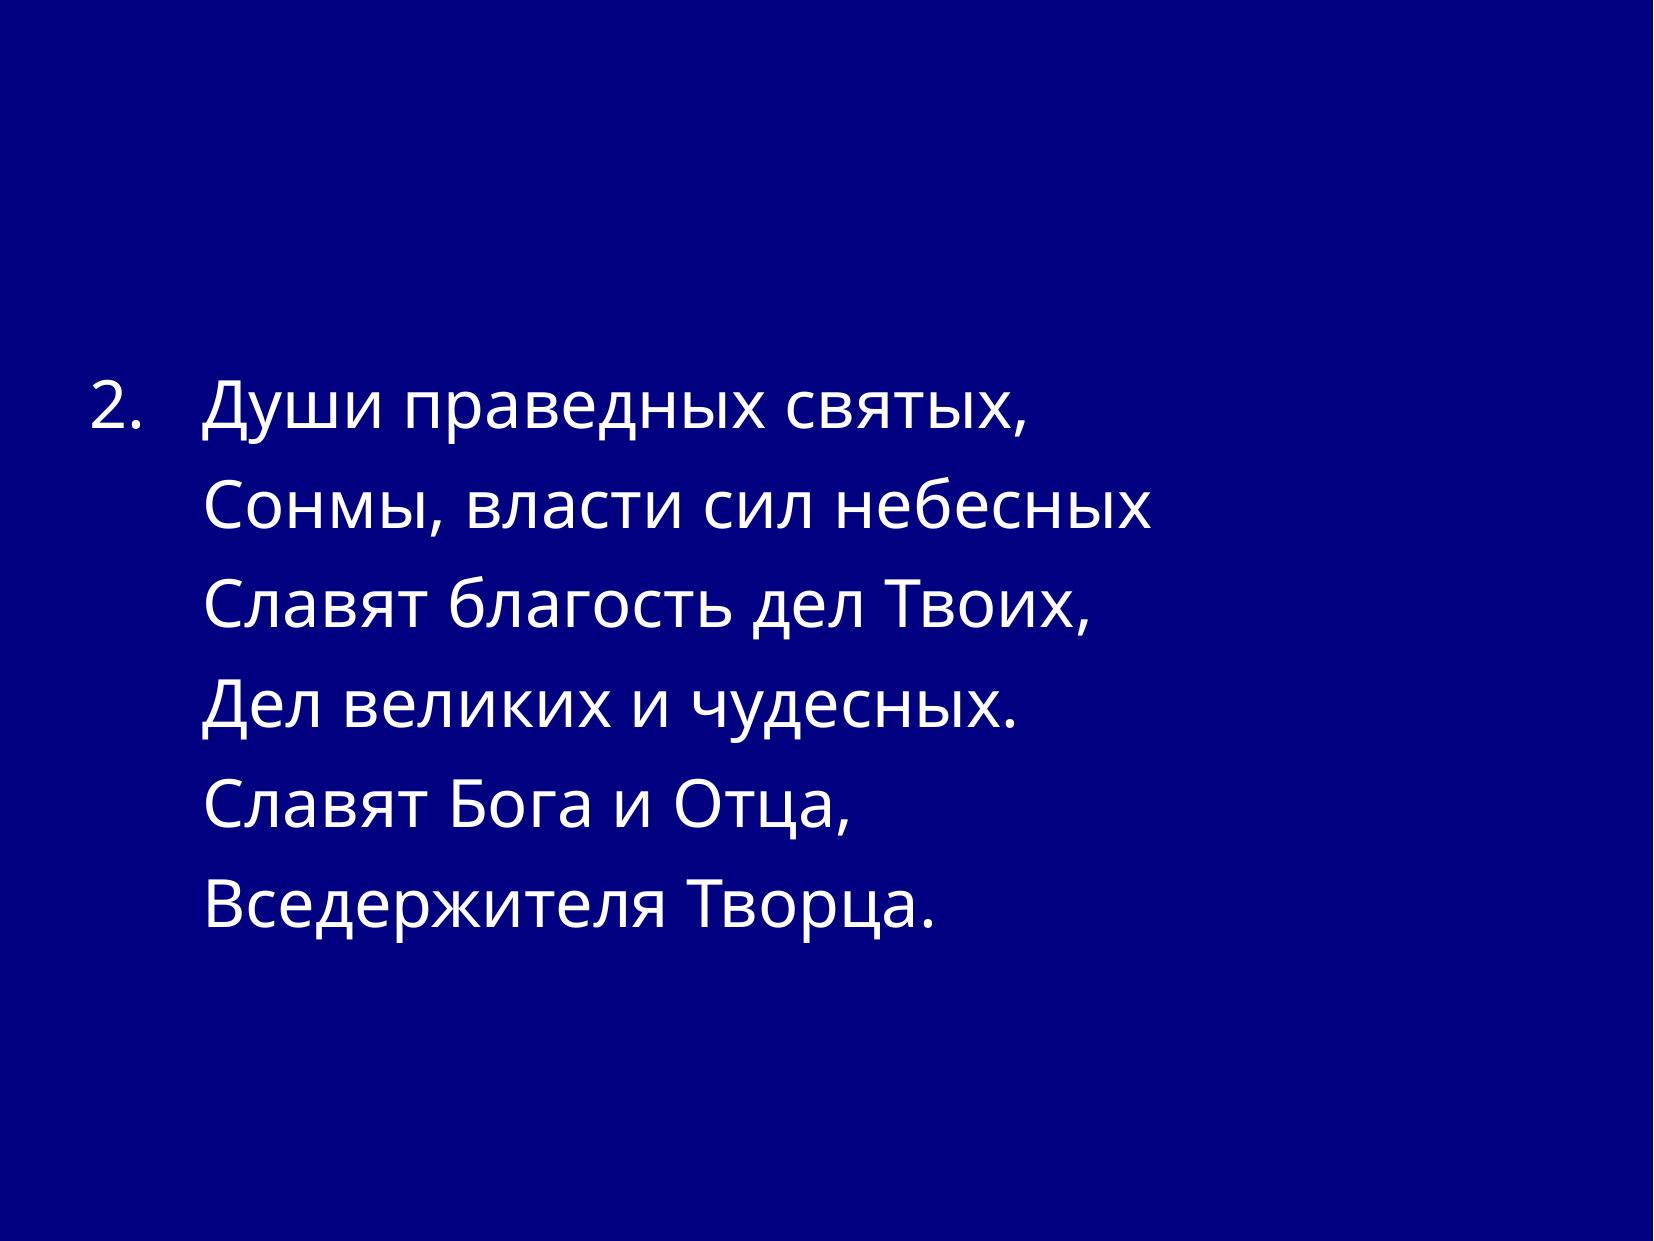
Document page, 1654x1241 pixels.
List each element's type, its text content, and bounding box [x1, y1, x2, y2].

text_box 2. Души праведных святых, Сонмы, власти сил небесных Славят благость дел Твоих, Дел великих и чудесных. Славят Бога и Отца, Вседержителя Творца. [75, 150, 1576, 1163]
